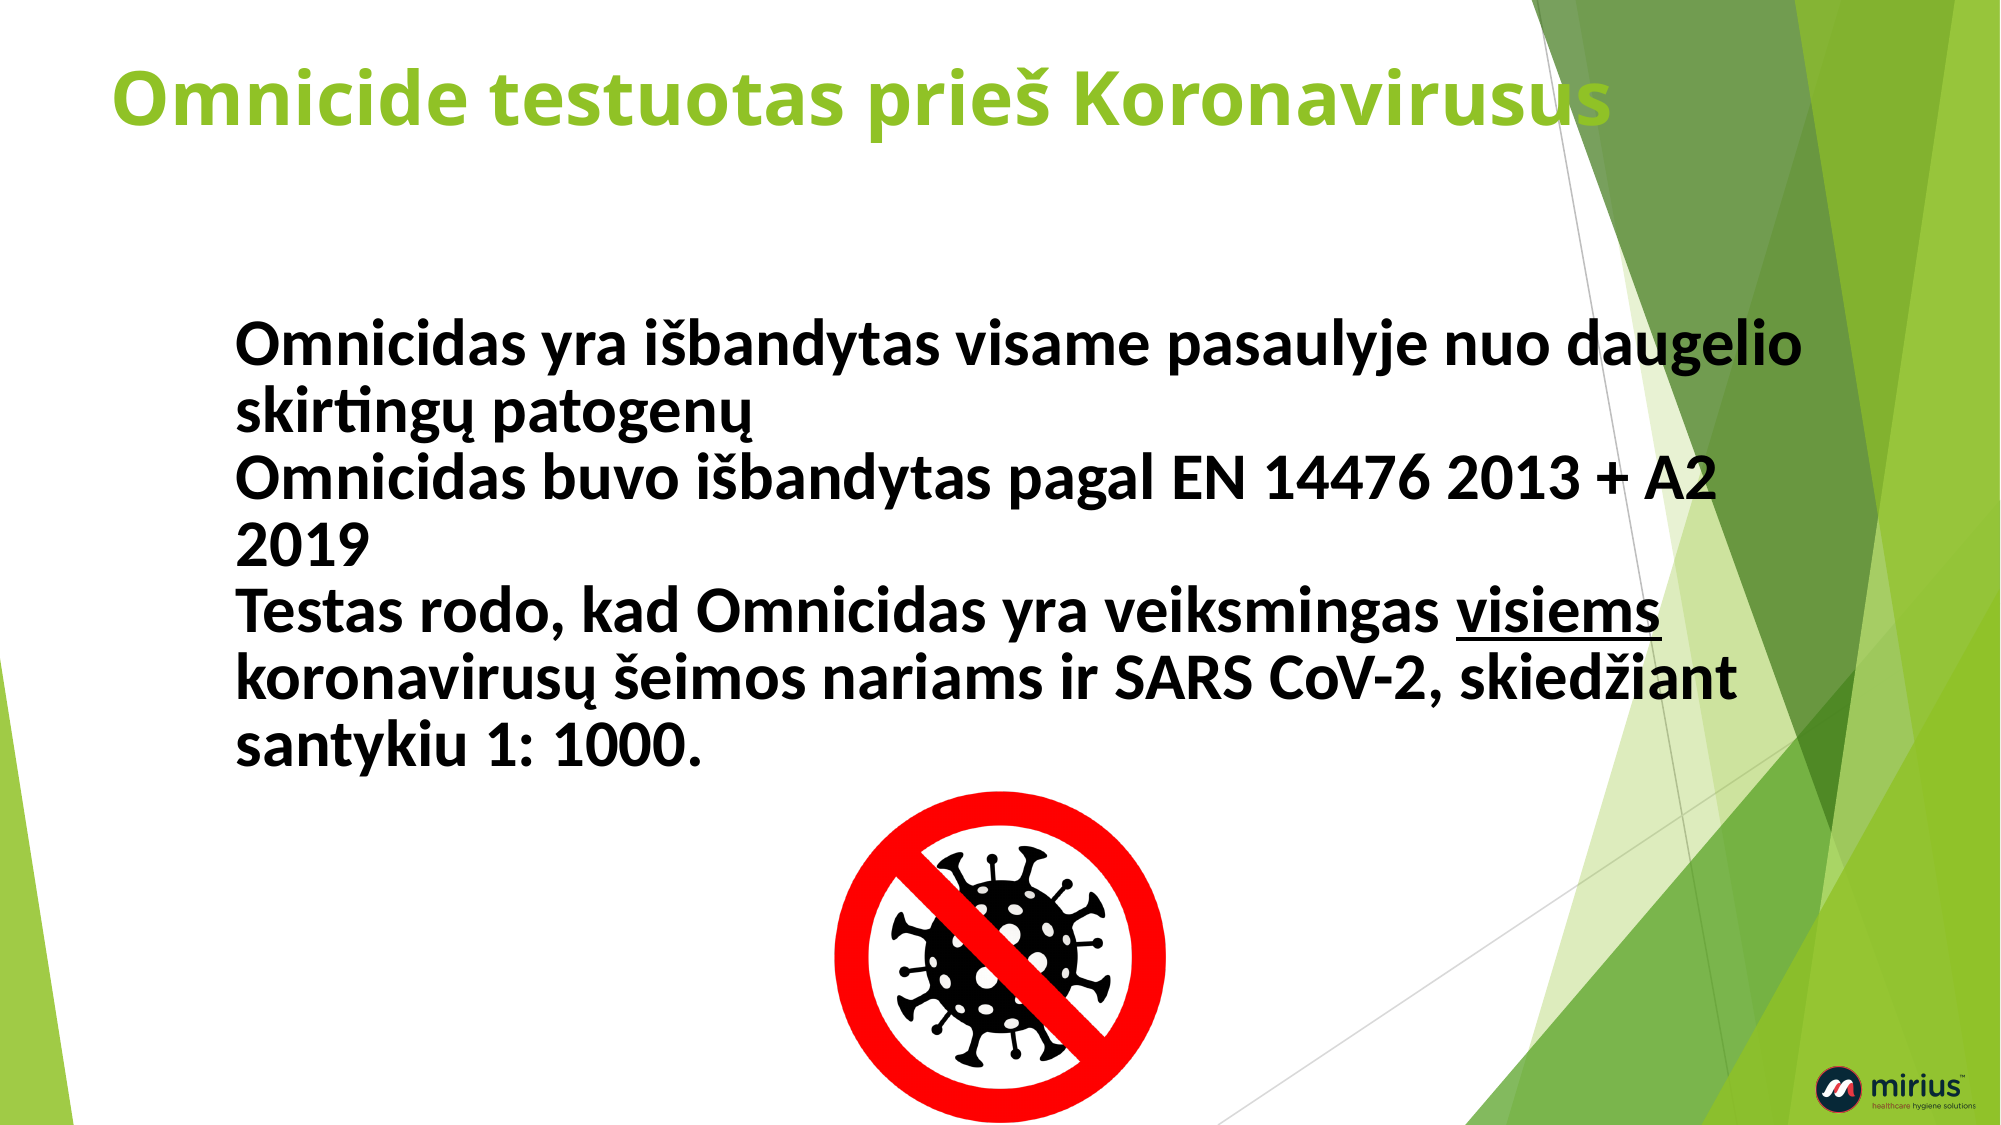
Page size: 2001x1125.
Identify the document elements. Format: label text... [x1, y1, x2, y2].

picture [832, 789, 1168, 1125]
text_box Omnicidas yra išbandytas visame pasaulyje nuo daugelio skirtingų patogenų Omnicidas buvo išbandytas pagal EN 14476 2013 + A2 2019 Testas rodo, kad Omnicidas yra veiksmingas visiems koronavirusų šeimos nariams ir SARS CoV-2, skiedžiant santykiu 1: 1000. [220, 308, 1863, 791]
title Omnicide testuotas prieš Koronavirusus [0, 42, 1726, 260]
picture [1813, 1065, 1978, 1114]
